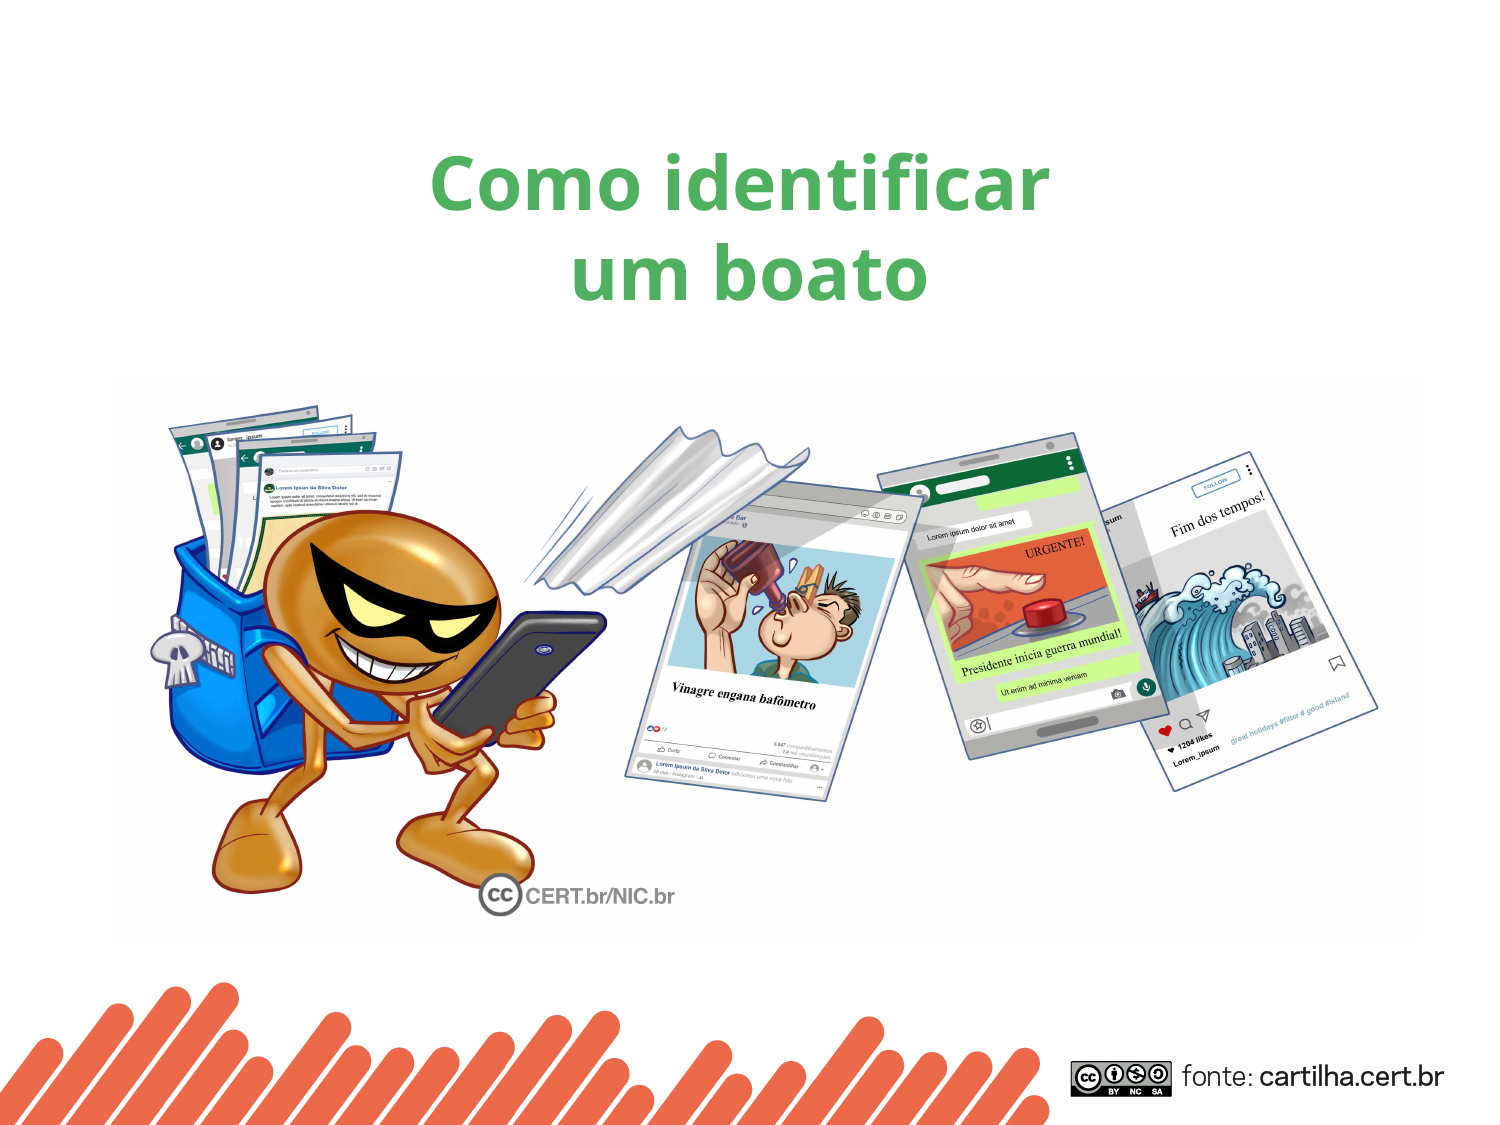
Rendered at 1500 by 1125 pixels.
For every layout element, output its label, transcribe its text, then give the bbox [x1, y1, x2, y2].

title Como identificar um boato [112, 125, 1388, 326]
picture [0, 0, 1500, 1125]
